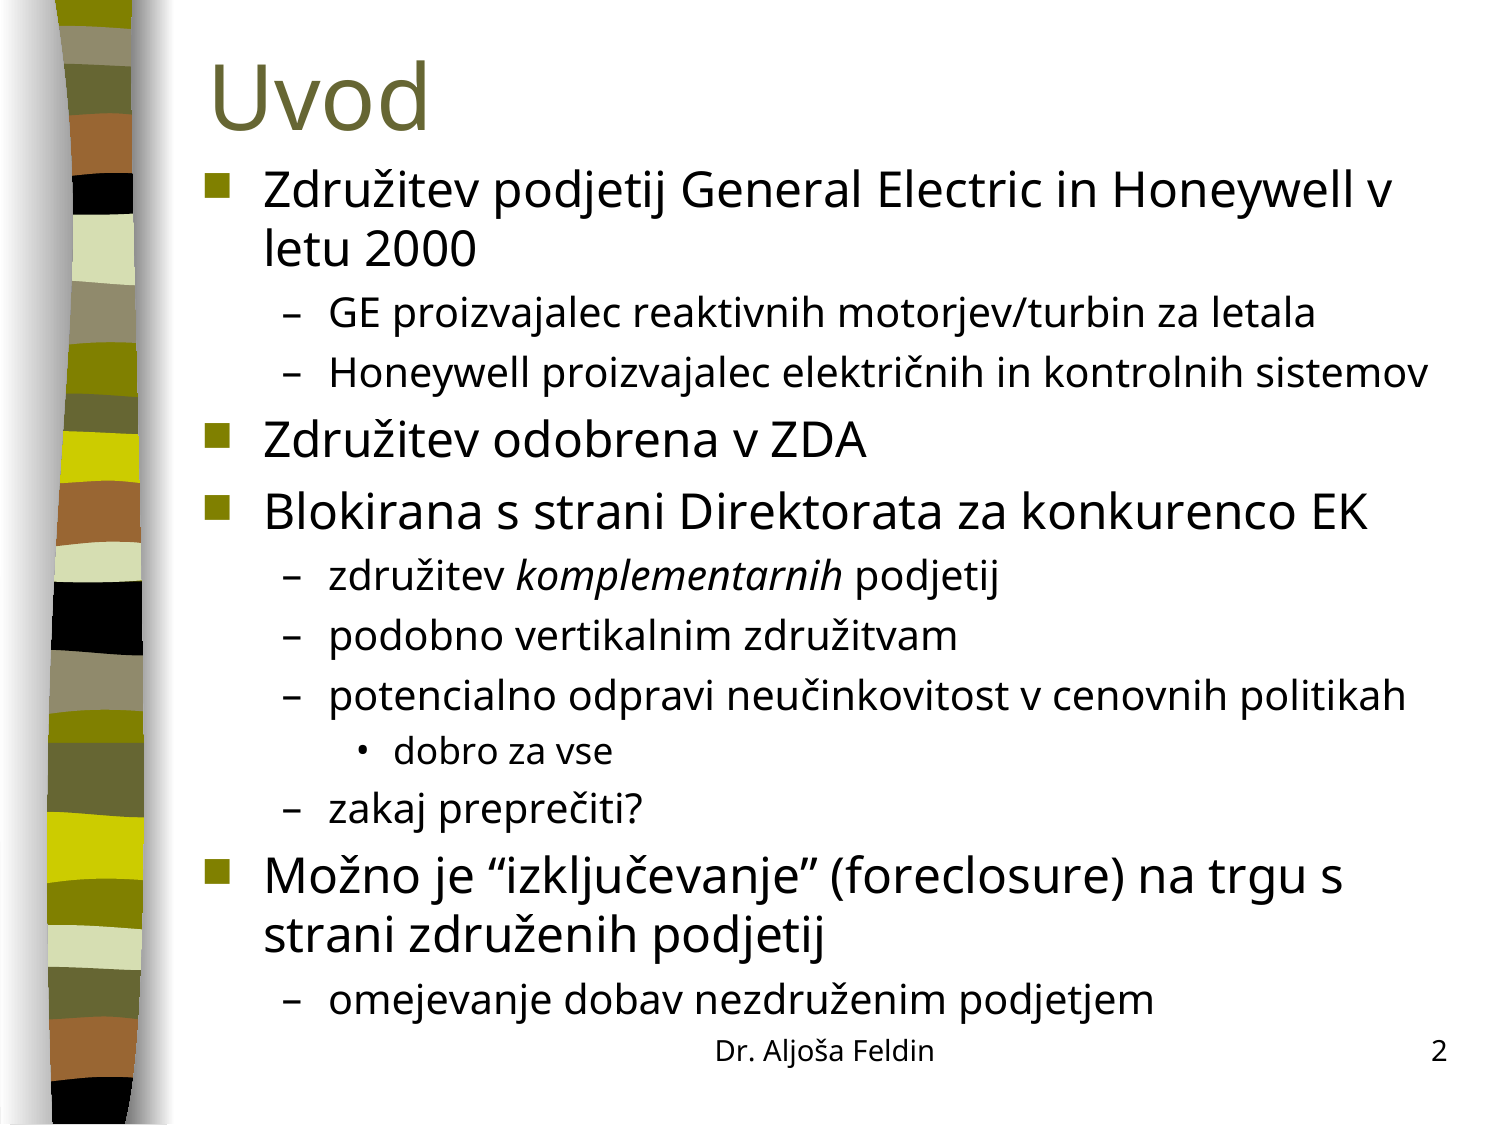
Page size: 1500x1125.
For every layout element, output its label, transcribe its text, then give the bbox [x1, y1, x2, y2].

title Uvod [192, 0, 1468, 149]
text_box Dr. Aljoša Feldin [587, 1038, 1063, 1101]
list Združitev podjetij General Electric in Honeywell v letu 2000 GE proizvajalec reaktivnih motorjev/turbin za letala Honeywell proizvajalec električnih in kontrolnih sistemov Združitev odobrena v ZDA Blokirana s strani Direktorata za konkurenco EK združitev komplementarnih podjetij podobno vertikalnim združitvam potencialno odpravi neučinkovitost v cenovnih politikah dobro za vse zakaj preprečiti? Možno je “izključevanje” (foreclosure) na trgu s strani združenih podjetij omejevanje dobav nezdruženim podjetjem [192, 149, 1468, 1038]
text_box <number> [1149, 1038, 1463, 1101]
